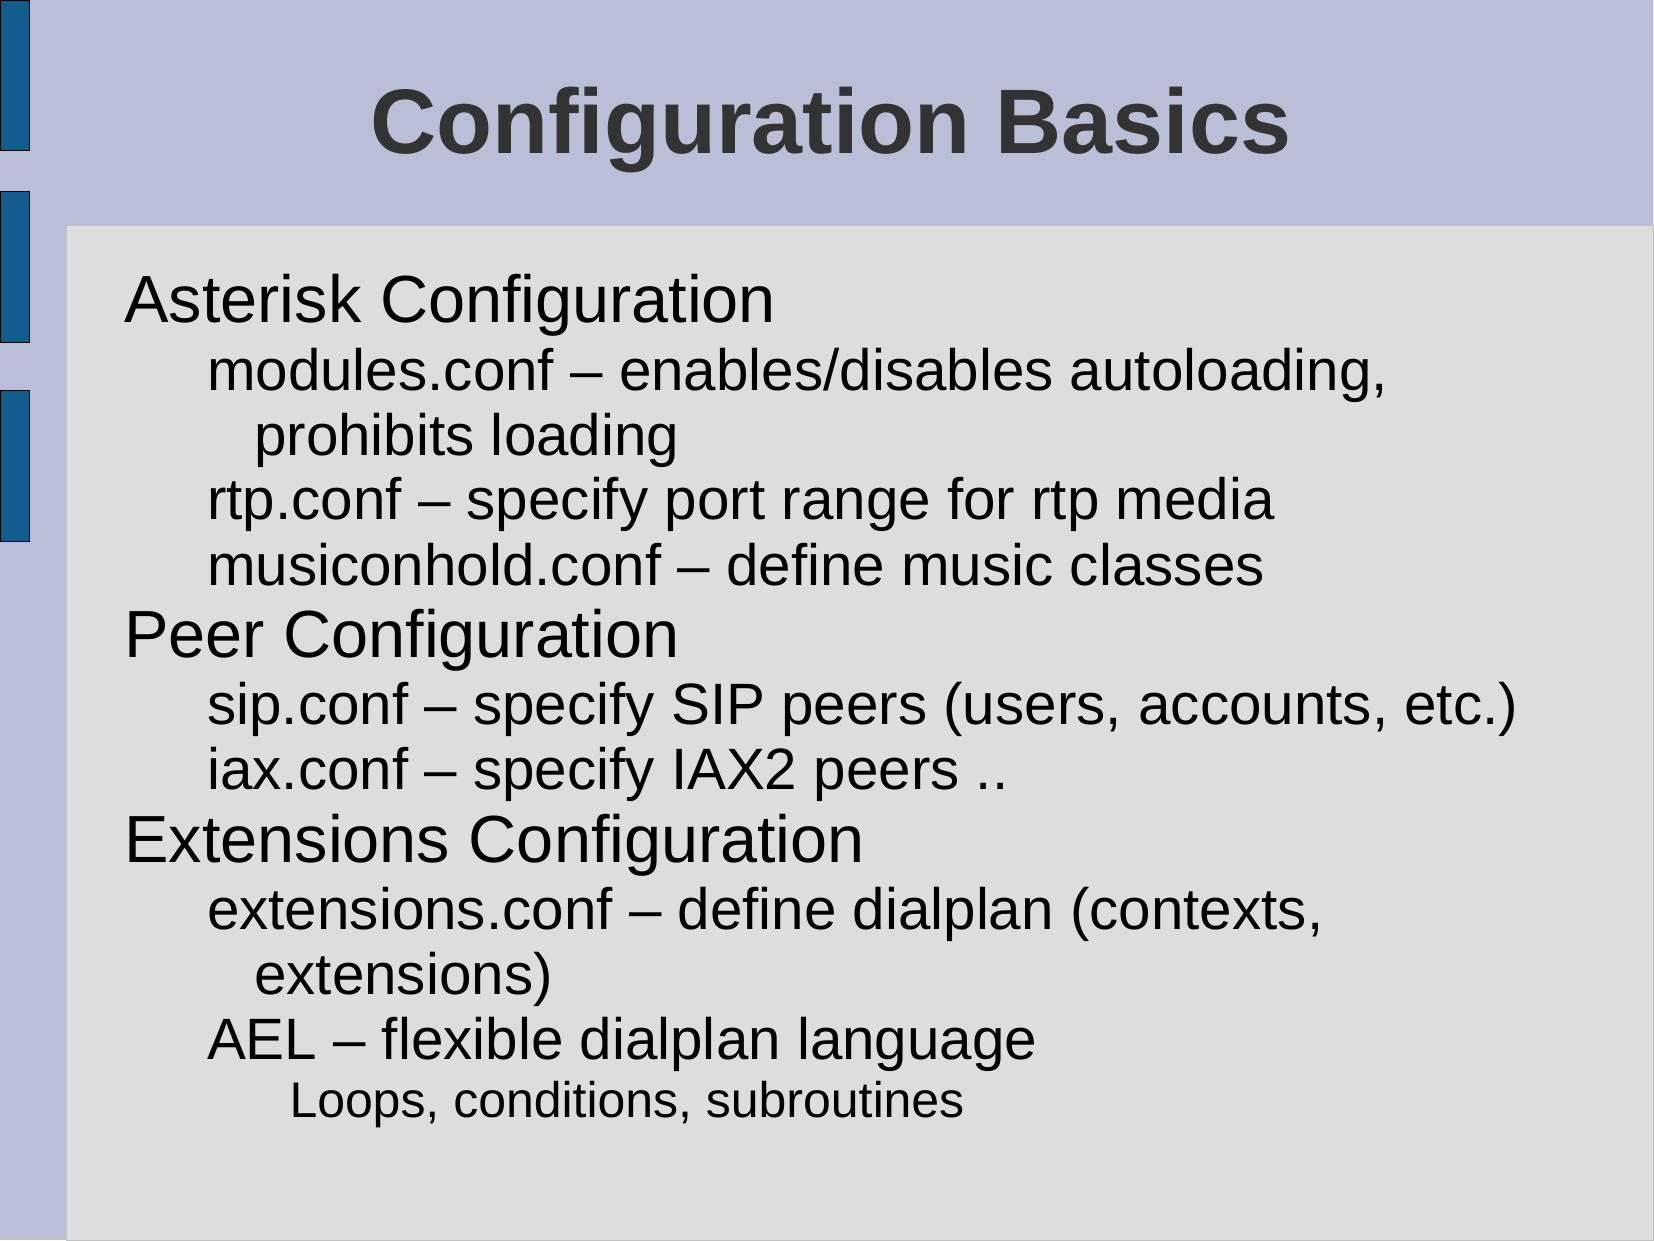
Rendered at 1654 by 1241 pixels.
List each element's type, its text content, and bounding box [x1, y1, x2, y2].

title Configuration Basics [125, 17, 1538, 226]
list Asterisk Configuration modules.conf – enables/disables autoloading, prohibits loading rtp.conf – specify port range for rtp media musiconhold.conf – define music classes Peer Configuration sip.conf – specify SIP peers (users, accounts, etc.) iax.conf – specify IAX2 peers .. Extensions Configuration extensions.conf – define dialplan (contexts, extensions) AEL – flexible dialplan language Loops, conditions, subroutines [112, 262, 1613, 1163]
